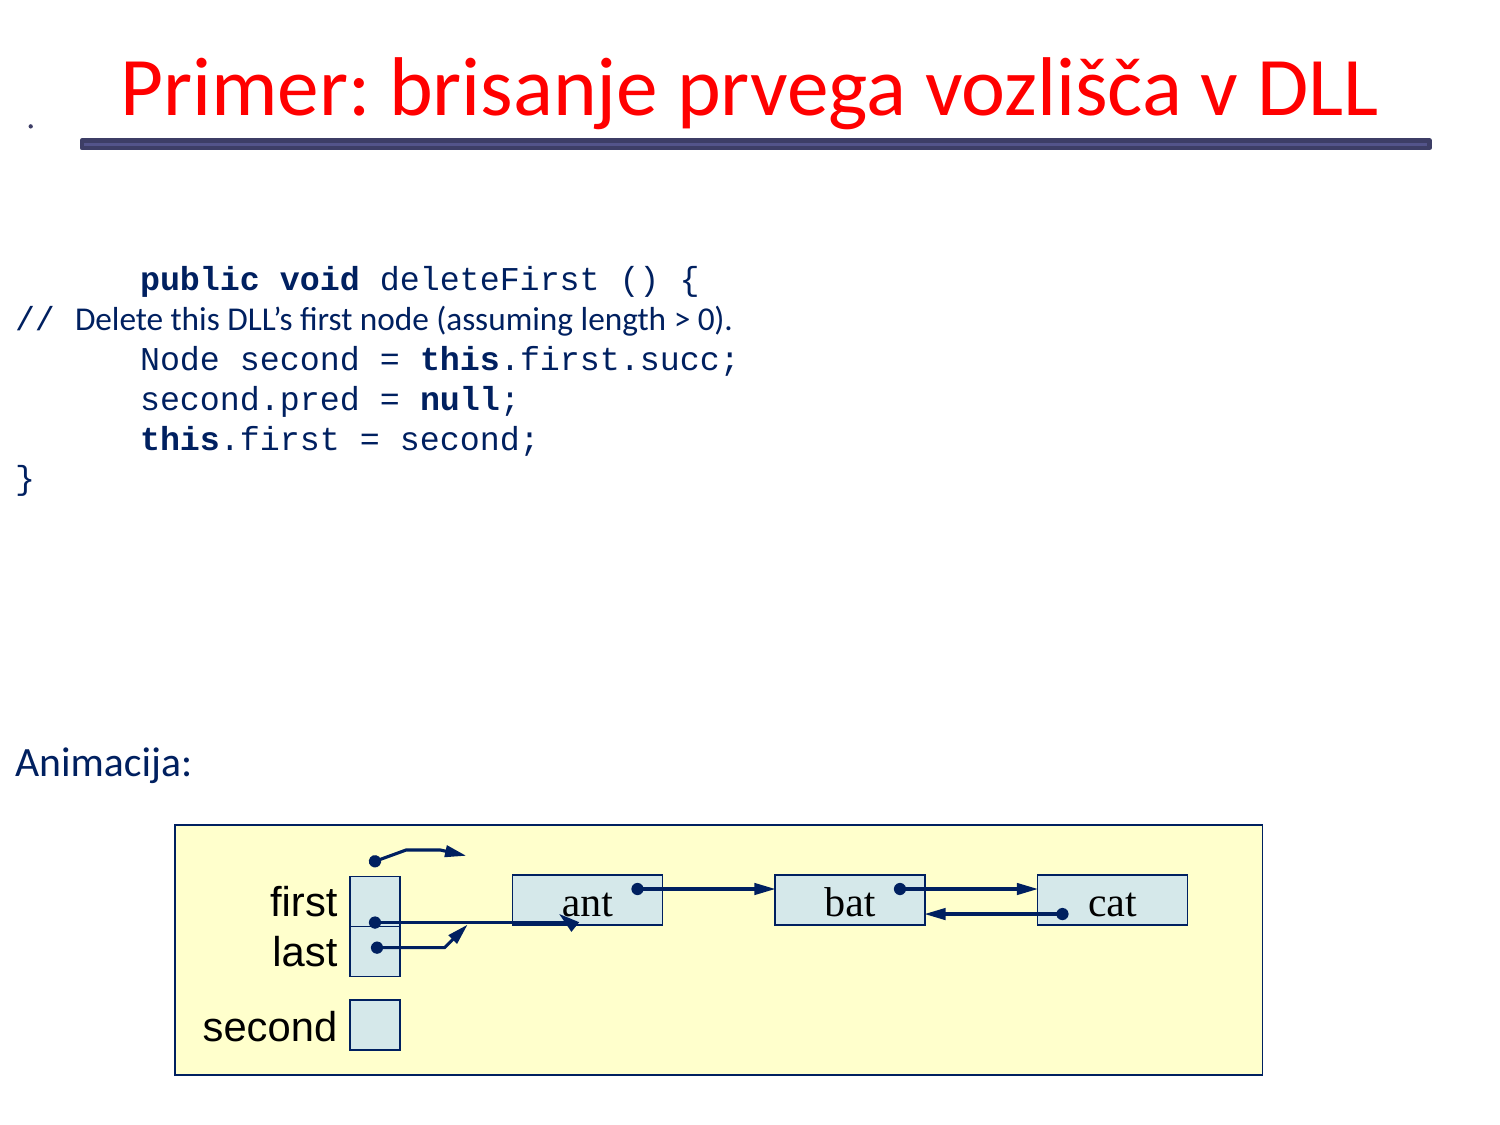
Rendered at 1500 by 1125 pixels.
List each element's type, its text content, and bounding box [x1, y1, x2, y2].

text_box ant [512, 875, 663, 926]
text_box second [187, 999, 338, 1051]
list public void deleteFirst () { // Delete this DLL’s first node (assuming length > 0). Node second = this.first.succ; second.pred = null; this.first = second; } Animacija: [0, 249, 1275, 1013]
text_box first [199, 875, 338, 924]
text_box last [199, 924, 338, 976]
title Primer: brisanje prvega vozlišča v DLL [75, 23, 1425, 141]
text_box bat [774, 875, 925, 926]
text_box cat [1037, 875, 1188, 926]
text_box [174, 825, 1263, 1075]
